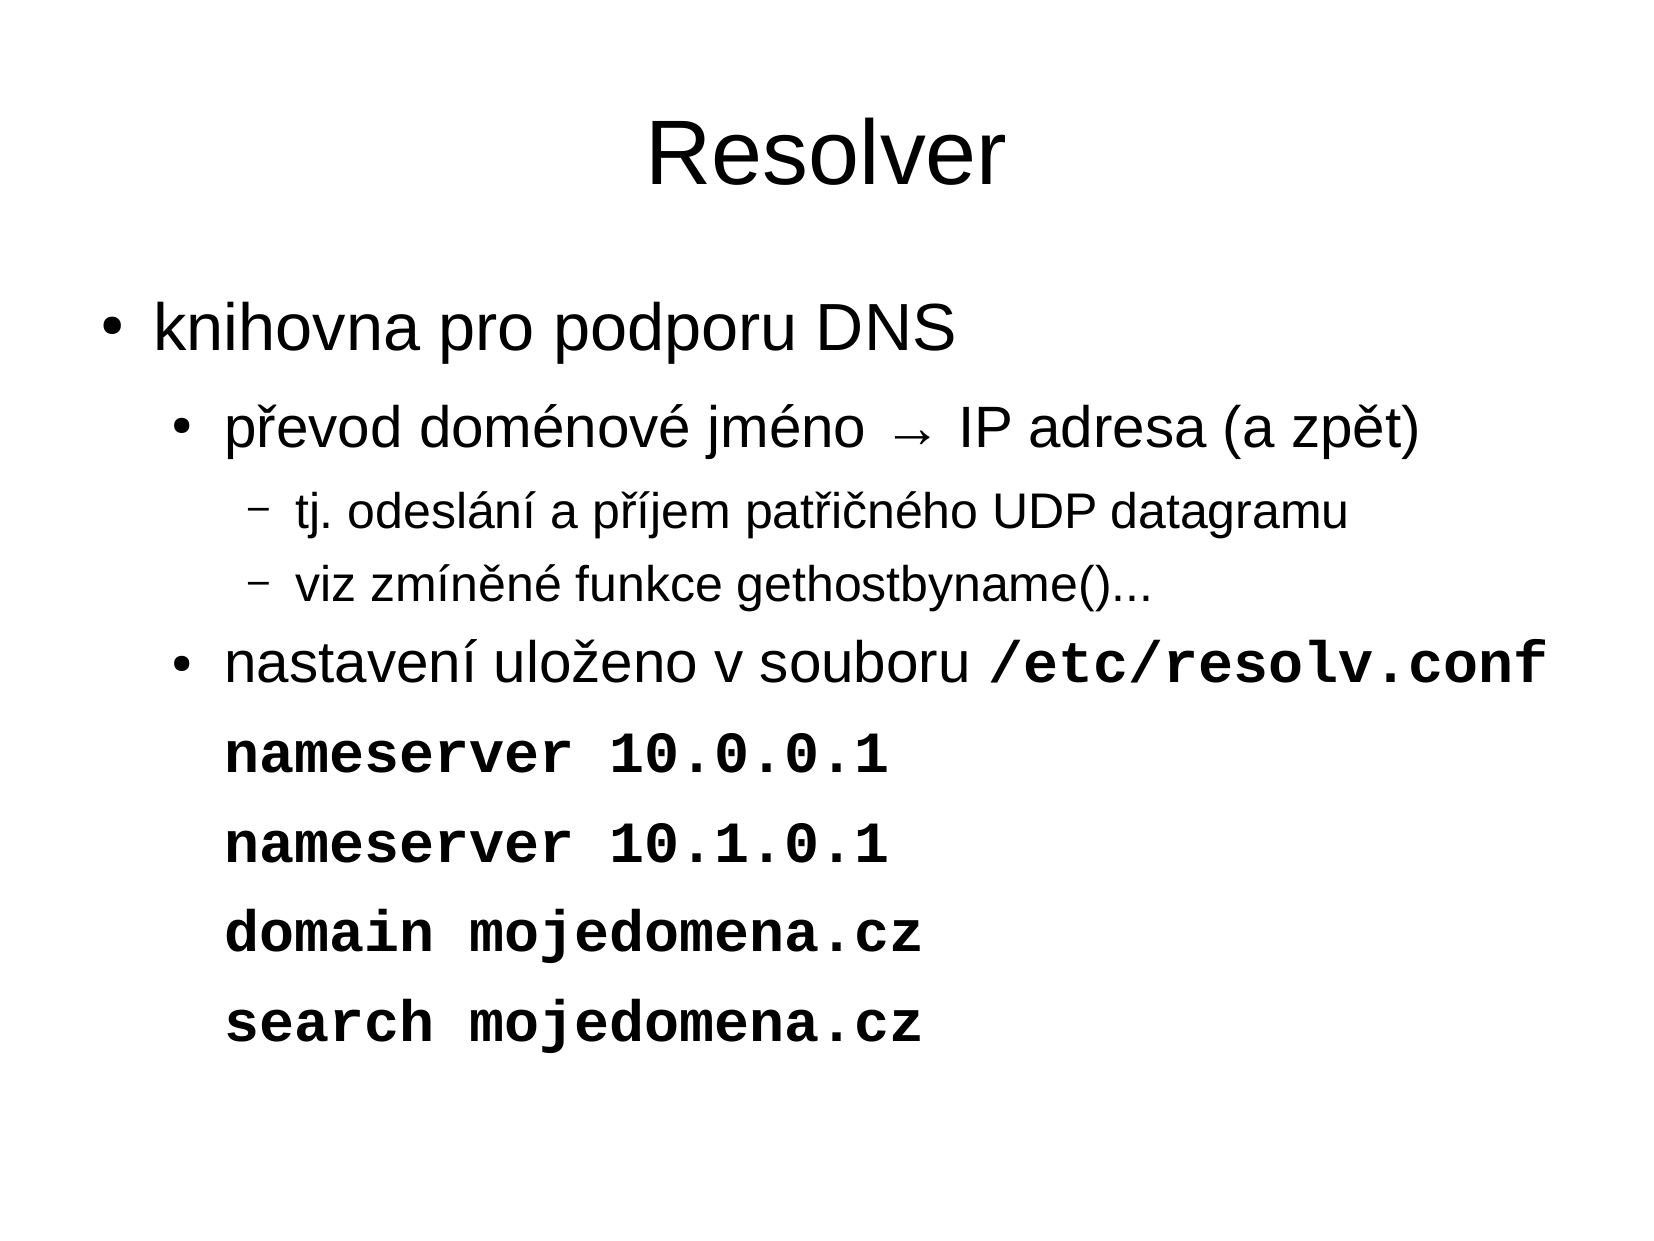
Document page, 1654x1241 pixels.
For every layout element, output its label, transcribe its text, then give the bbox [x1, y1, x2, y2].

list knihovna pro podporu DNS převod doménové jméno → IP adresa (a zpět) tj. odeslání a příjem patřičného UDP datagramu viz zmíněné funkce gethostbyname()... nastavení uloženo v souboru /etc/resolv.conf nameserver 10.0.0.1 nameserver 10.1.0.1 domain mojedomena.cz search mojedomena.cz [82, 290, 1571, 1094]
title Resolver [82, 56, 1571, 250]
